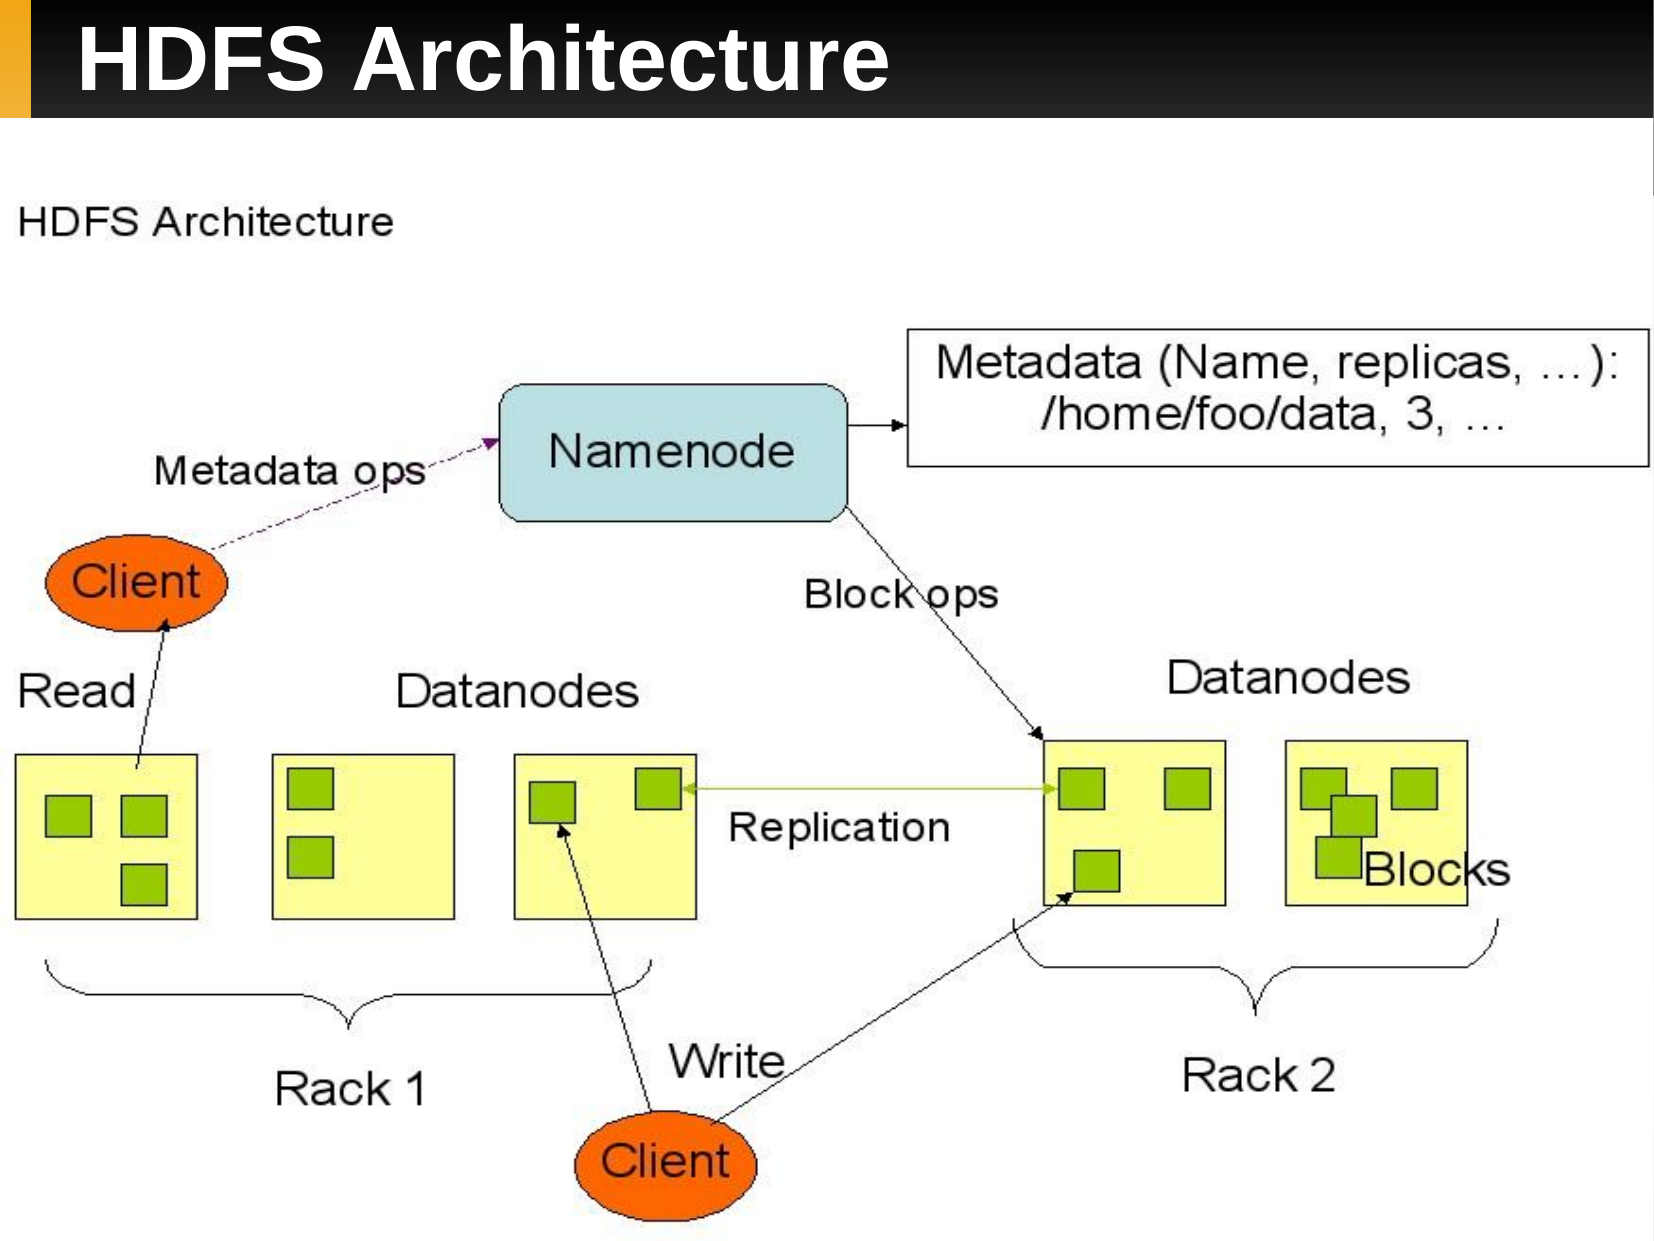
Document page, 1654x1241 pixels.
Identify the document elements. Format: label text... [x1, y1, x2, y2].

title HDFS Architecture [76, 0, 1565, 118]
picture [0, 0, 1654, 1241]
